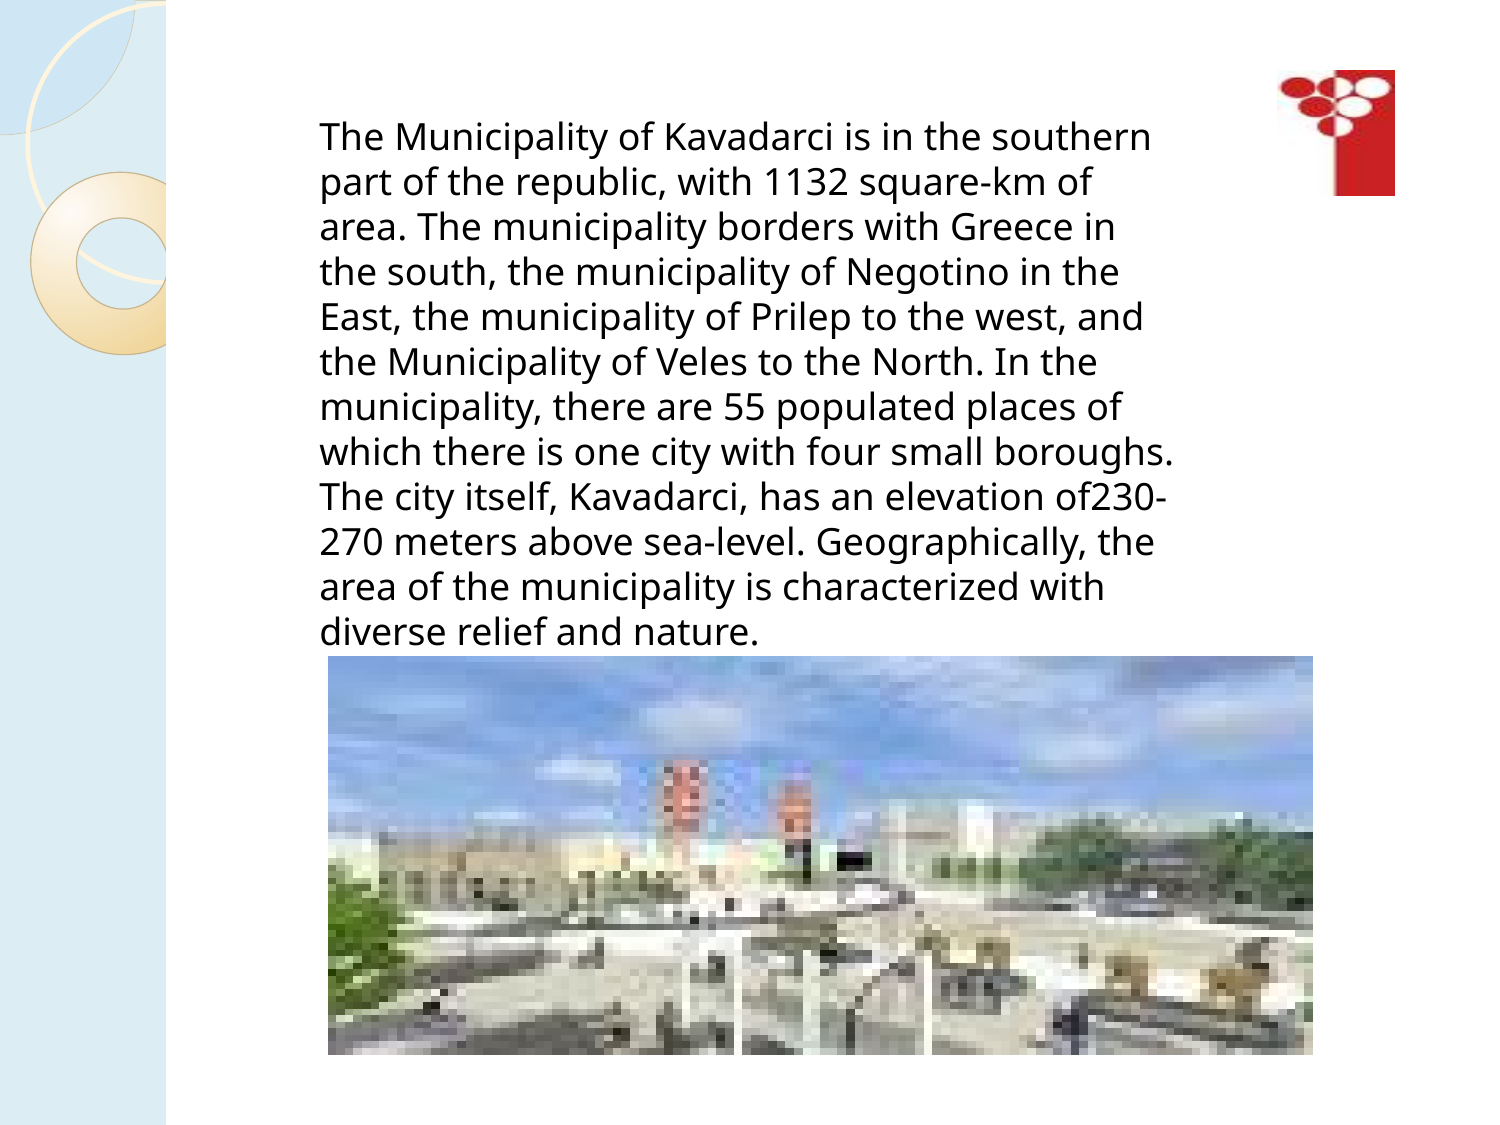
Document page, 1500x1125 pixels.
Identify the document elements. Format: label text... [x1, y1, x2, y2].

text_box The Municipality of Kavadarci is in the southern part of the republic, with 1132 square-km of area. The municipality borders with Greece in the south, the municipality of Negotino in the East, the municipality of Prilep to the west, and the Municipality of Veles to the North. In the municipality, there are 55 populated places of which there is one city with four small boroughs. The city itself, Kavadarci, has an elevation of230-270 meters above sea-level. Geographically, the area of the municipality is characterized with diverse relief and nature. [304, 105, 1196, 661]
picture [328, 656, 1313, 1055]
picture [1277, 70, 1395, 196]
